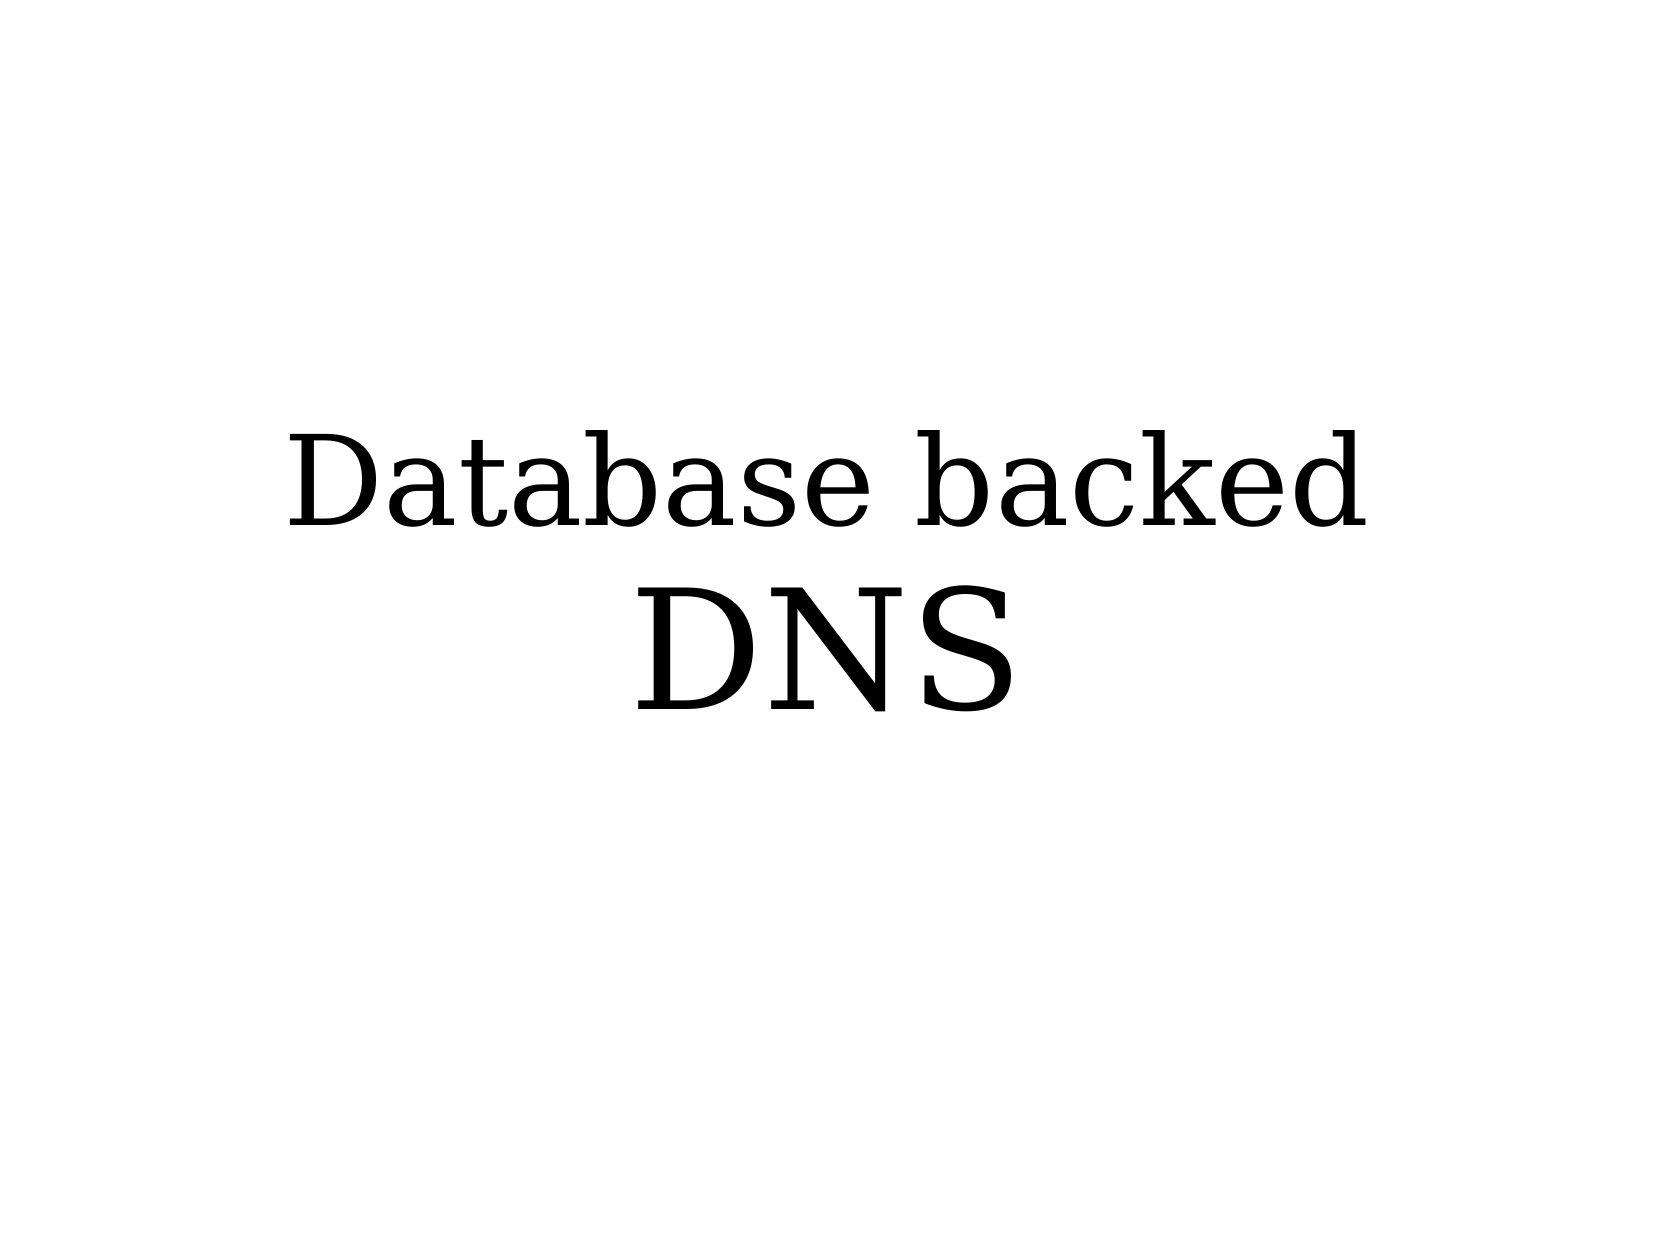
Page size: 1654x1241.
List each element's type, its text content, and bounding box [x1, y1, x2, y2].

title Database backed DNS [82, 49, 1571, 1109]
